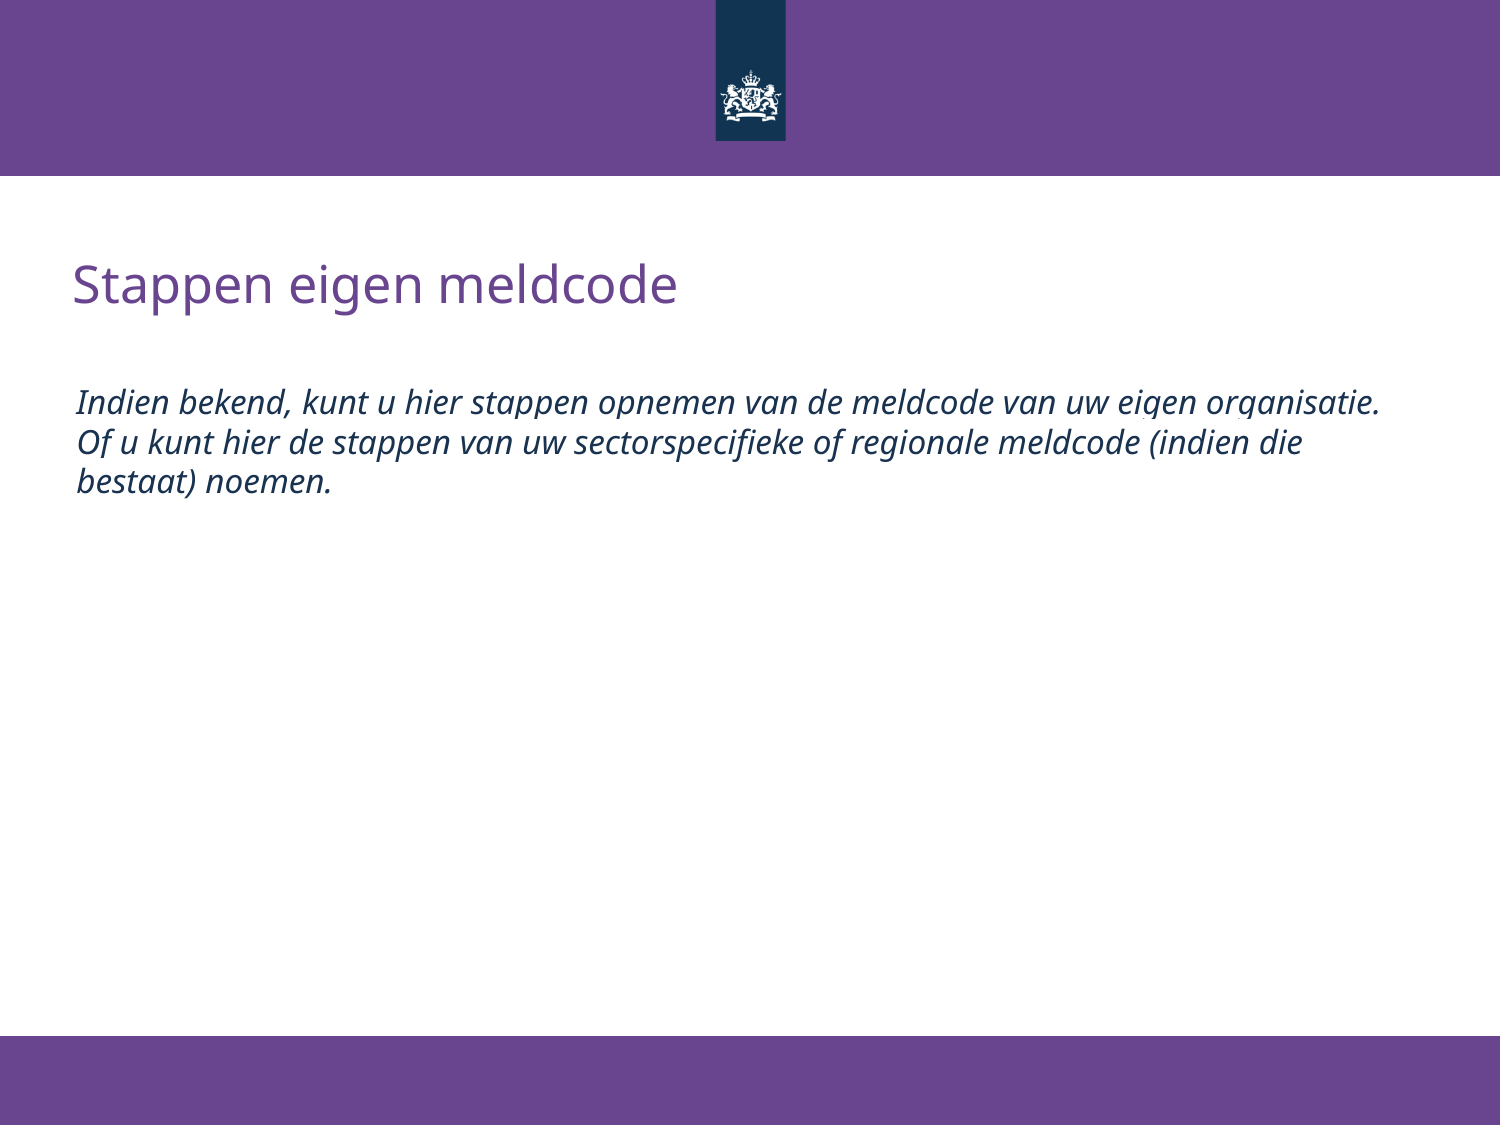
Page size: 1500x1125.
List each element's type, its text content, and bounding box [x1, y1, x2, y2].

title Stappen eigen meldcode [57, 243, 1408, 338]
picture [0, 0, 1500, 141]
list Indien bekend, kunt u hier stappen opnemen van de meldcode van uw eigen organisatie. Of u kunt hier de stappen van uw sectorspecifieke of regionale meldcode (indien die bestaat) noemen. [61, 373, 1412, 1020]
